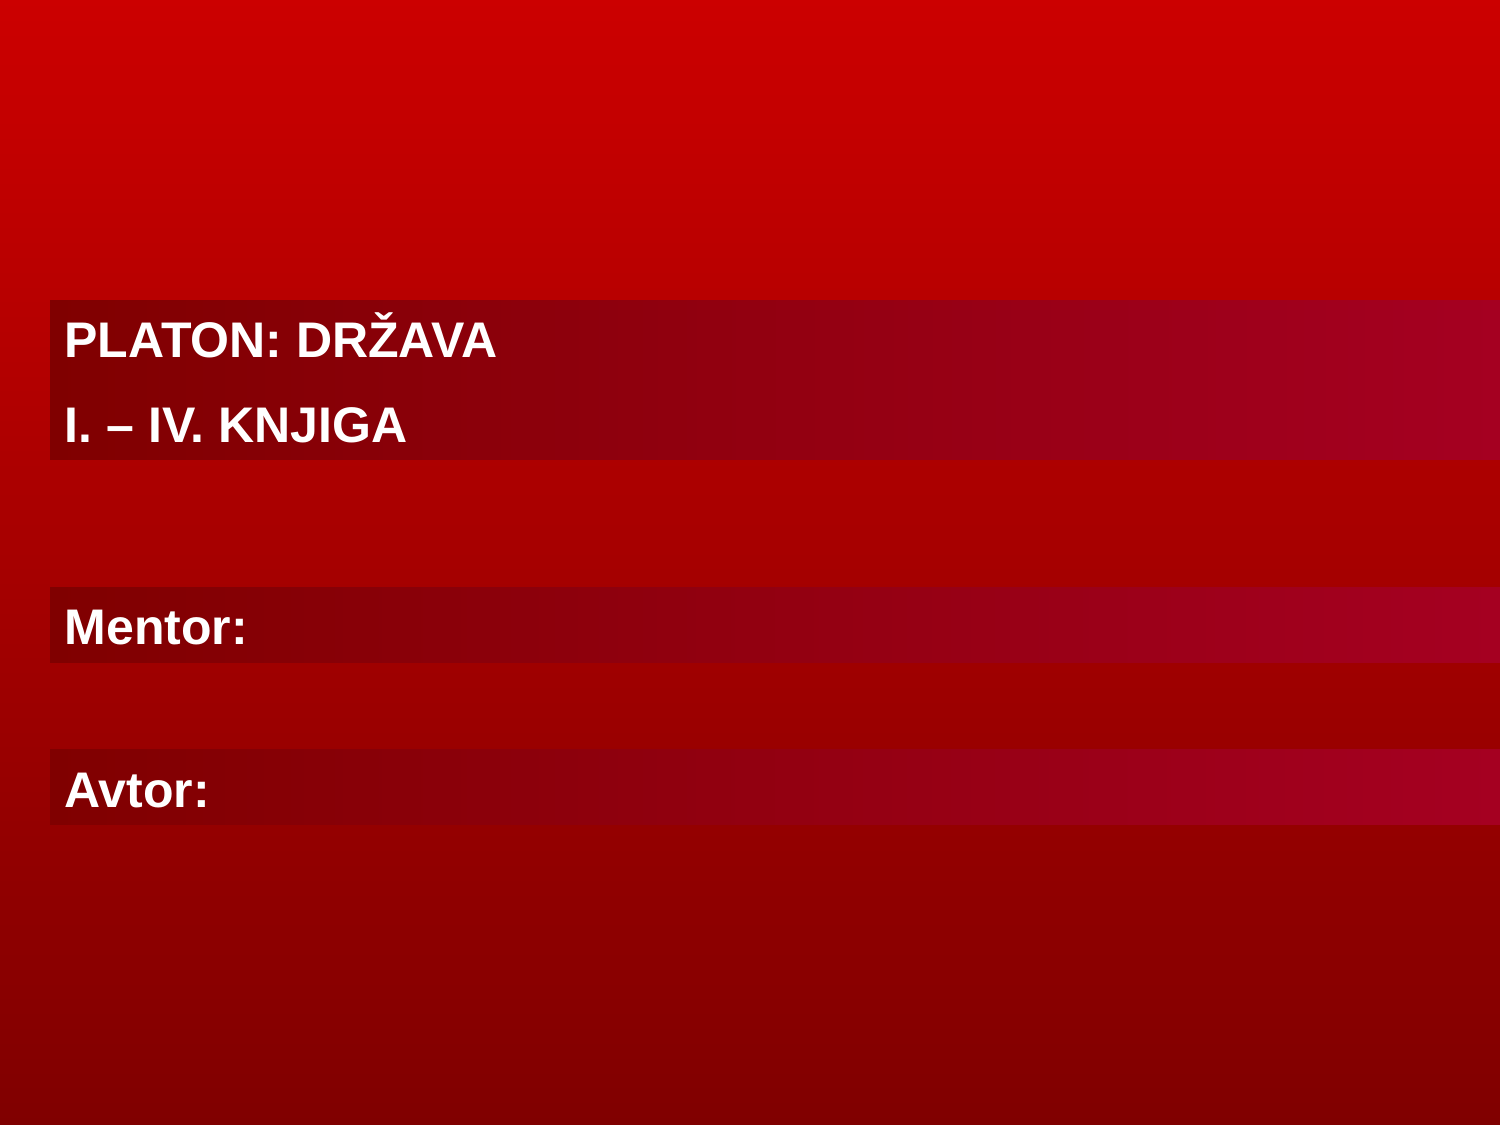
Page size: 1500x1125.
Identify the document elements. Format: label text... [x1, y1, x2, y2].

text_box Avtor: [50, 749, 1500, 825]
text_box PLATON: DRŽAVA I. – IV. KNJIGA [50, 299, 1500, 460]
text_box Mentor: [50, 587, 1500, 663]
